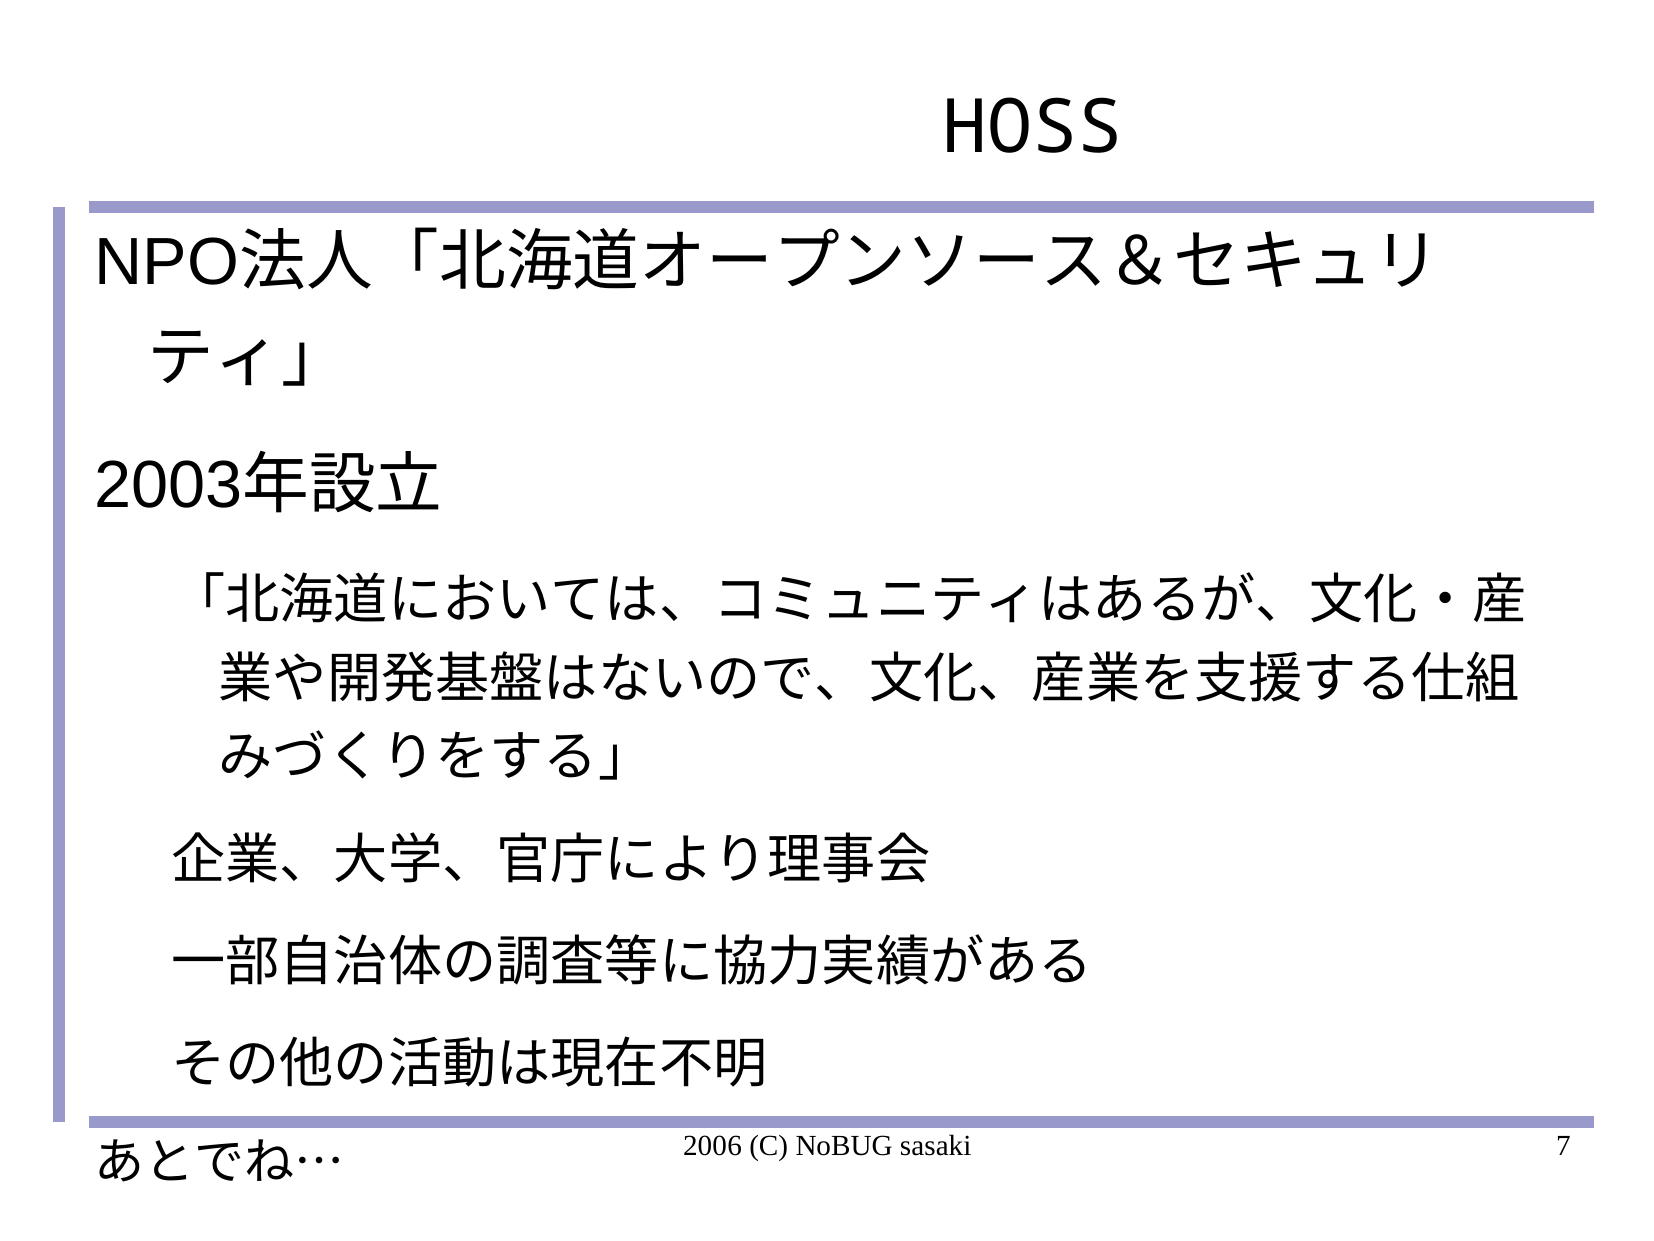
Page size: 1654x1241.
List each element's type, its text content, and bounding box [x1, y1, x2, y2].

list NPO法人「北海道オープンソース＆セキュリティ」 2003年設立 「北海道においては、コミュニティはあるが、文化・産業や開発基盤はないので、文化、産業を支援する仕組みづくりをする」 企業、大学、官庁により理事会 一部自治体の調査等に協力実績がある その他の活動は現在不明 あとでね… [76, 206, 1565, 1123]
title HOSS [501, 59, 1563, 187]
